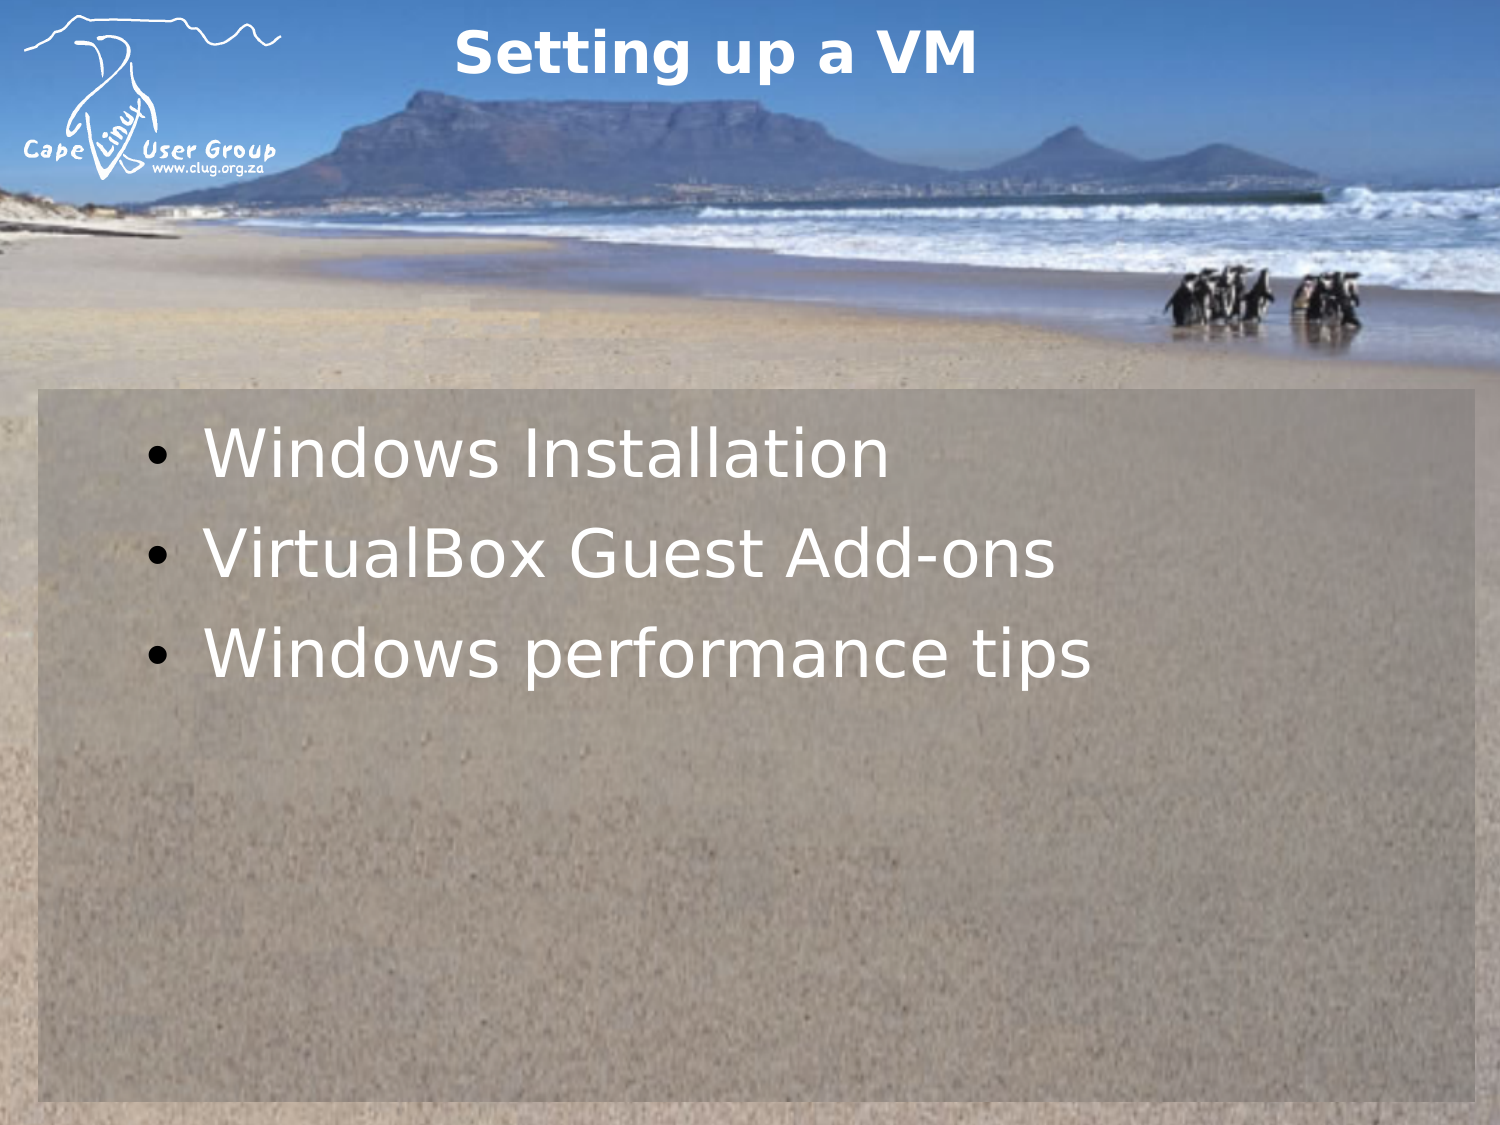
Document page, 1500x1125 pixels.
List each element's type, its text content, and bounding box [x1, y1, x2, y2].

picture [0, 0, 1500, 1125]
list Windows Installation VirtualBox Guest Add-ons Windows performance tips [89, 409, 1435, 1030]
title Setting up a VM [453, 15, 1500, 88]
